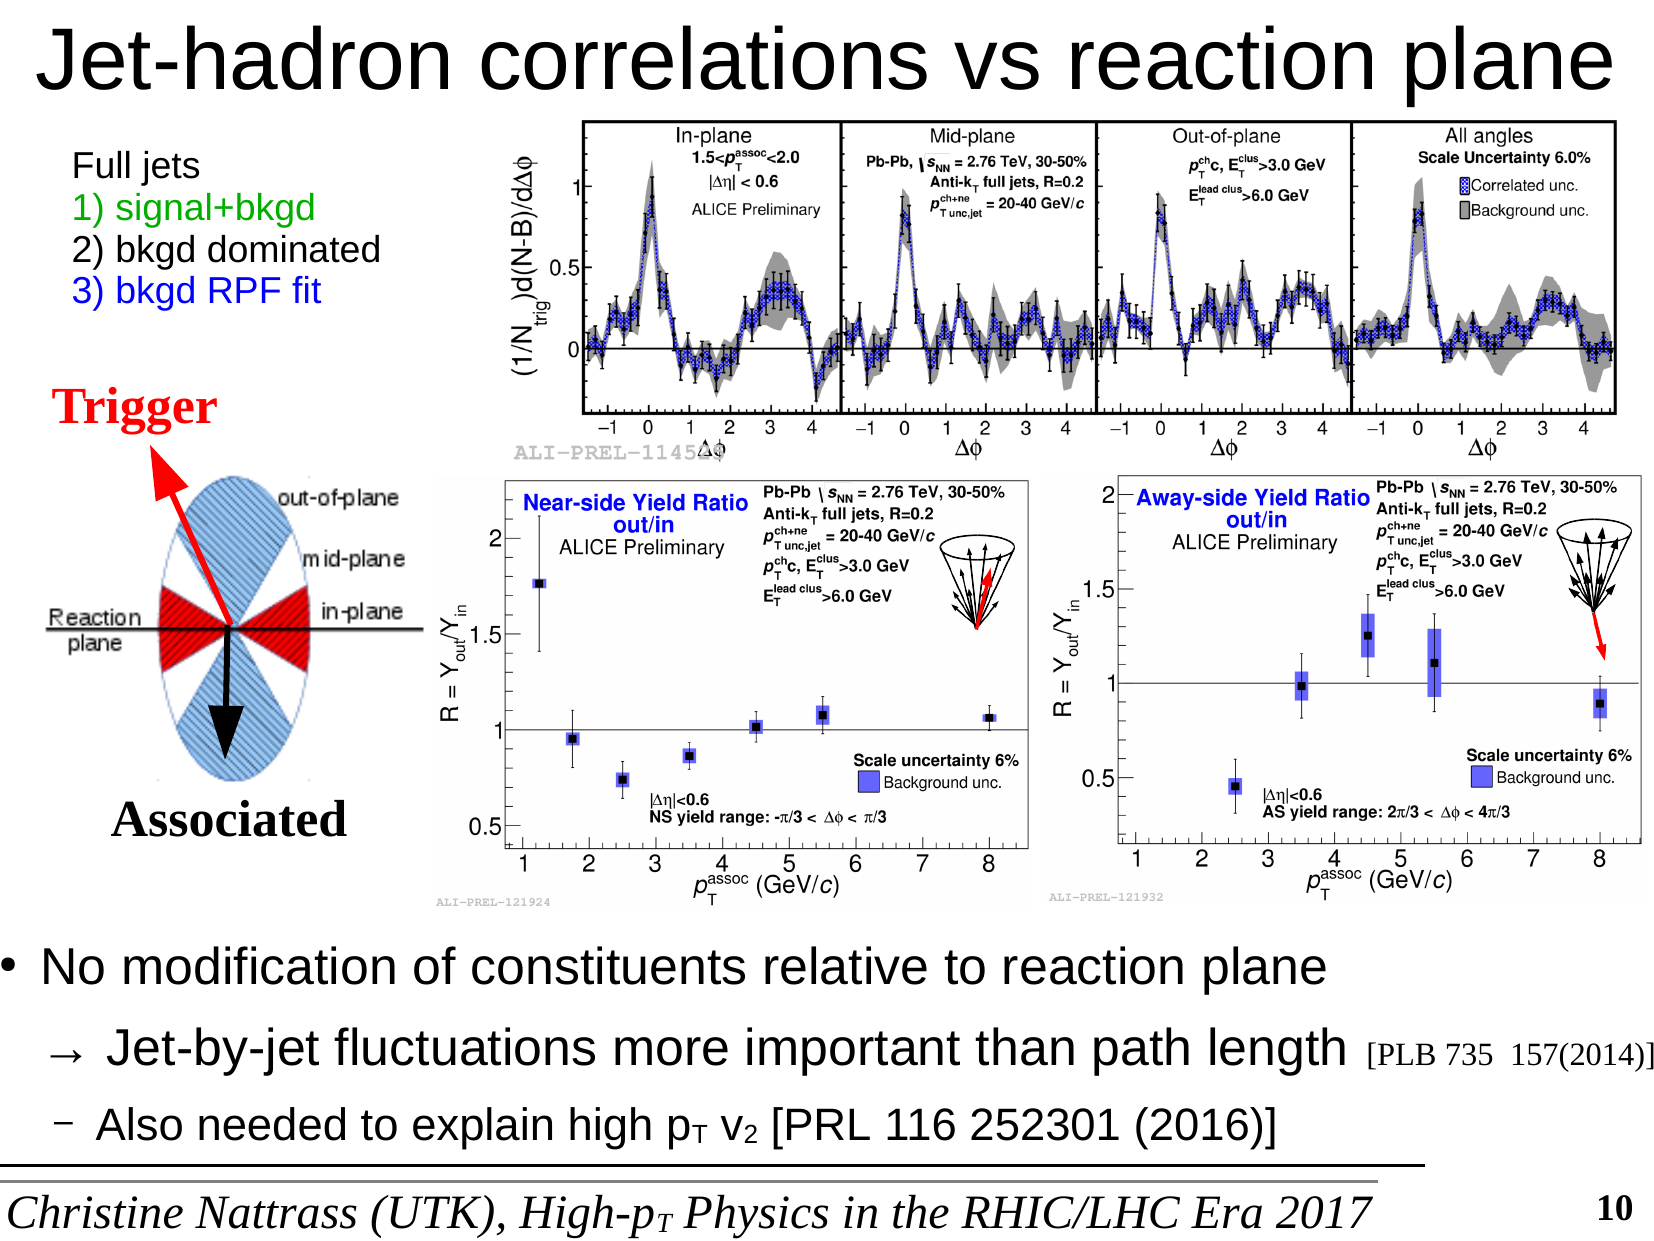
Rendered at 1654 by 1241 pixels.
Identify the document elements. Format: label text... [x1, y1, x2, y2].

title Jet-hadron correlations vs reaction plane [35, 0, 1654, 160]
text_box Trigger [36, 369, 247, 443]
picture [508, 118, 1618, 465]
picture [1046, 471, 1647, 904]
list No modification of constituents relative to reaction plane → Jet-by-jet fluctuations more important than path length [PLB 735 157(2014)] Also needed to explain high pT v2 [PRL 116 252301 (2016)] [0, 937, 1654, 1187]
text_box Associated [95, 783, 376, 914]
text_box Full jets 1) signal+bkgd 2) bkgd dominated 3) bkgd RPF fit [56, 137, 432, 423]
picture [15, 464, 1034, 909]
